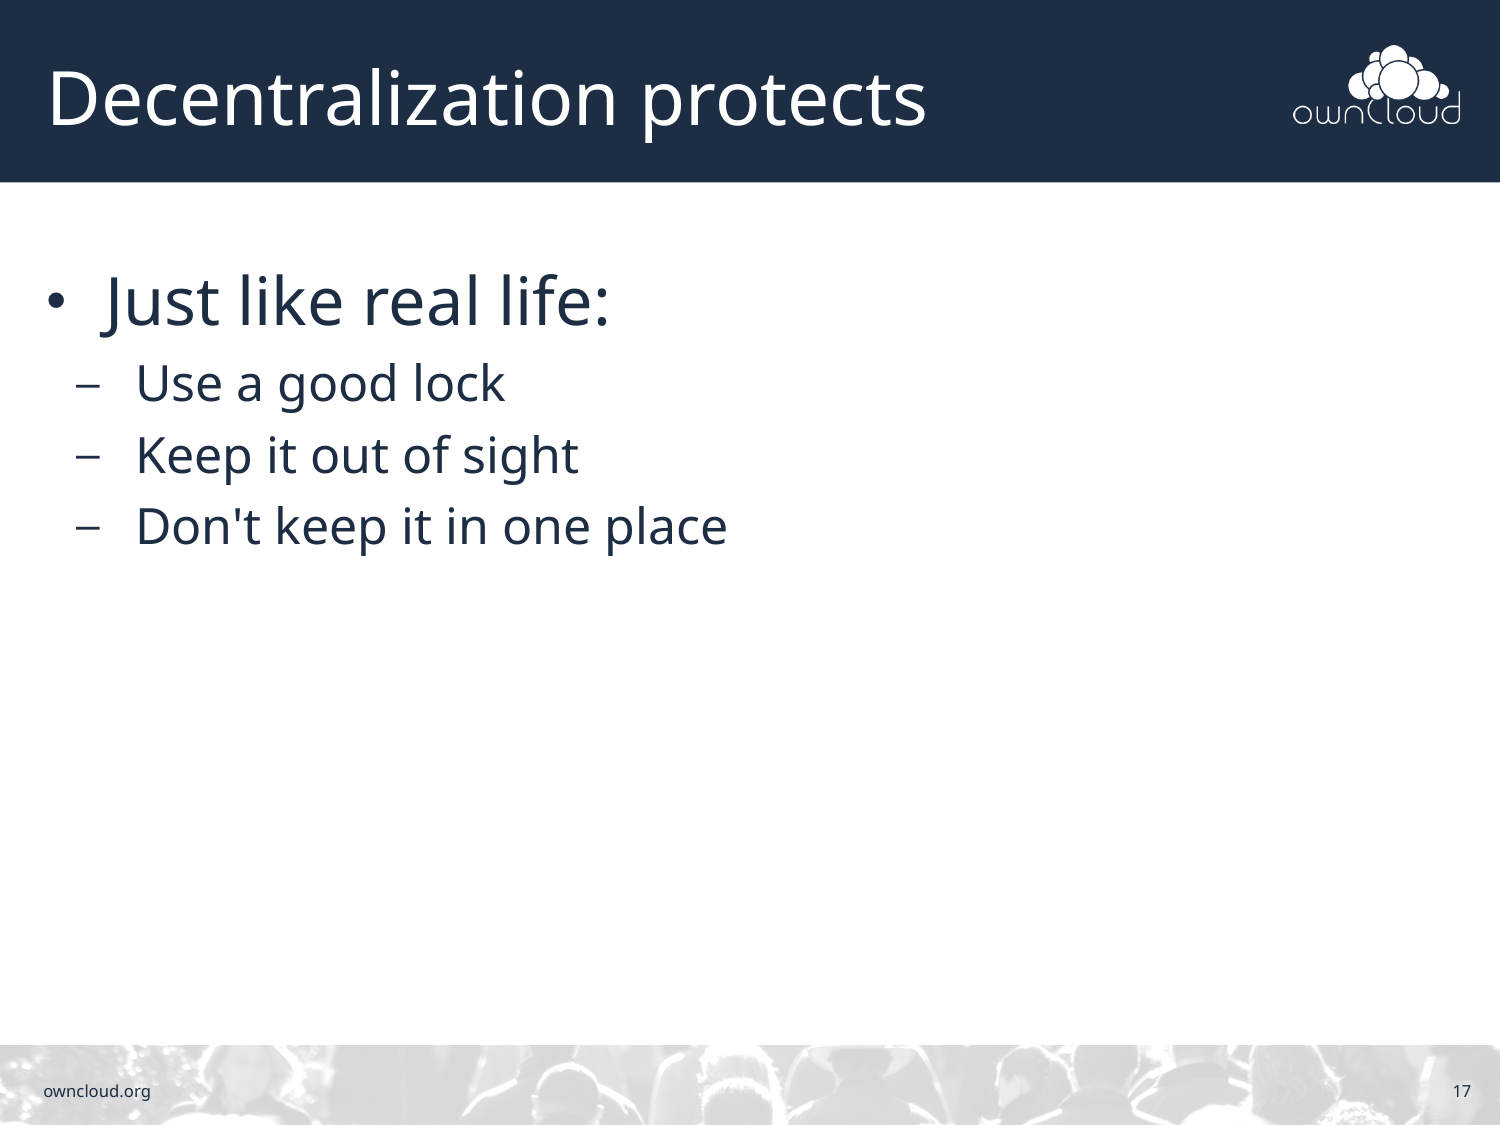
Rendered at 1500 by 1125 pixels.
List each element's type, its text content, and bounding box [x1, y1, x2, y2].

picture [1293, 45, 1460, 124]
picture [0, 1045, 1500, 1125]
title Decentralization protects [46, 5, 1258, 187]
list Just like real life: Use a good lock Keep it out of sight Don't keep it in one place [46, 254, 1465, 1026]
